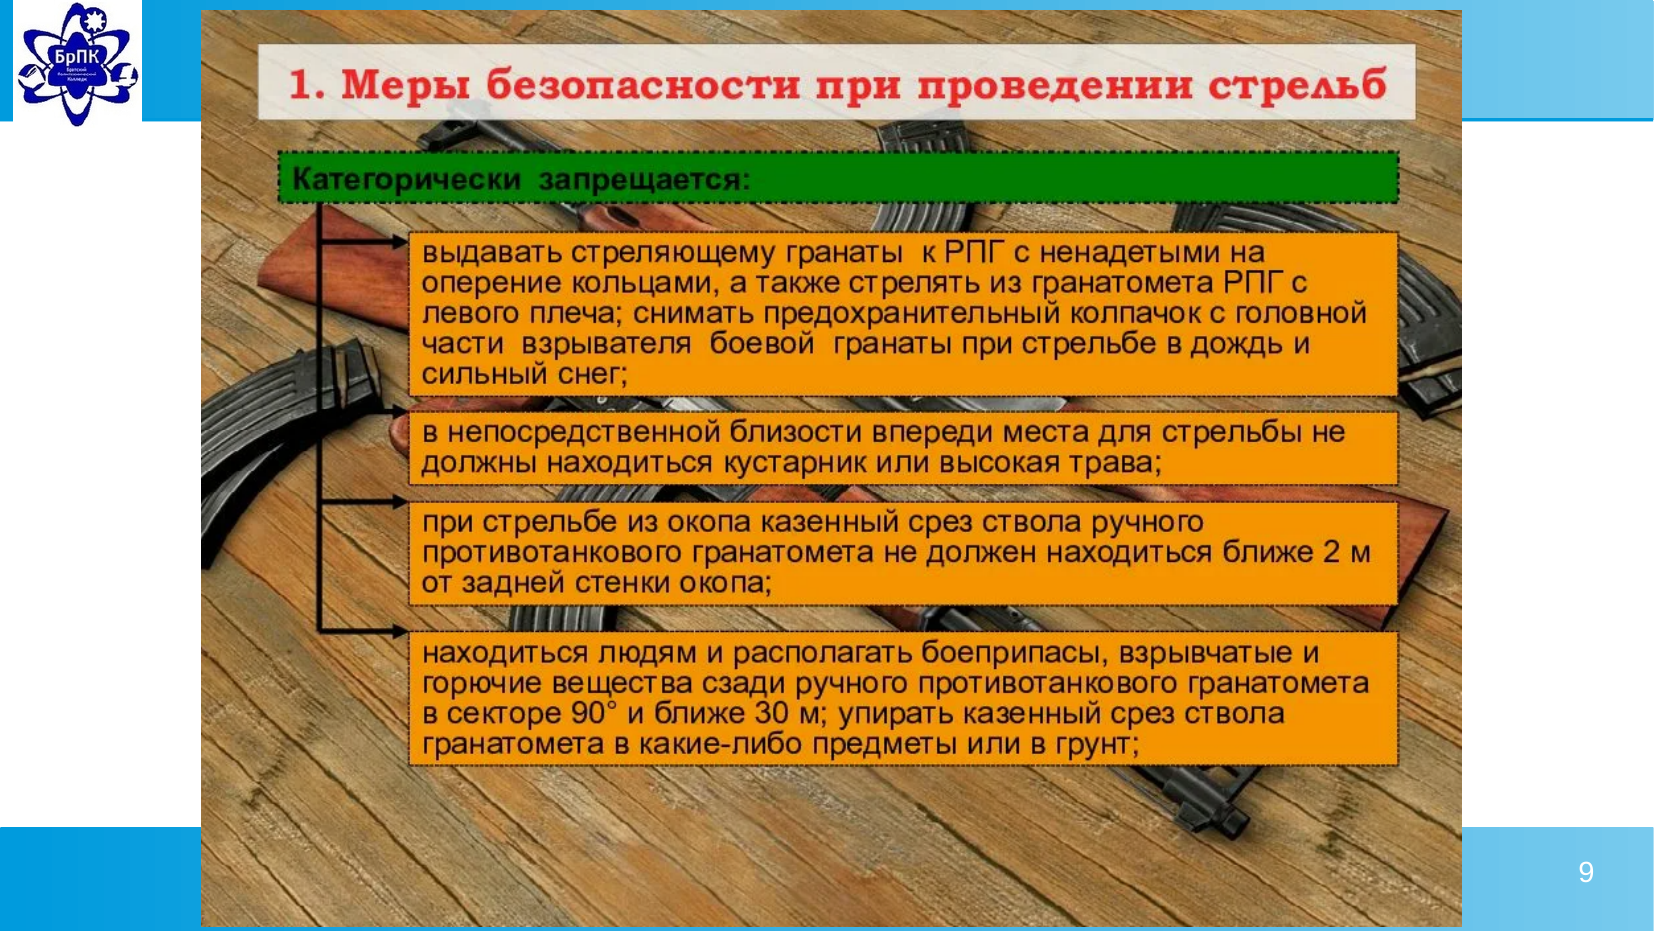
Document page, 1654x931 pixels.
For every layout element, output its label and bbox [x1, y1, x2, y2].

picture [13, 0, 142, 128]
picture [201, 10, 1462, 928]
